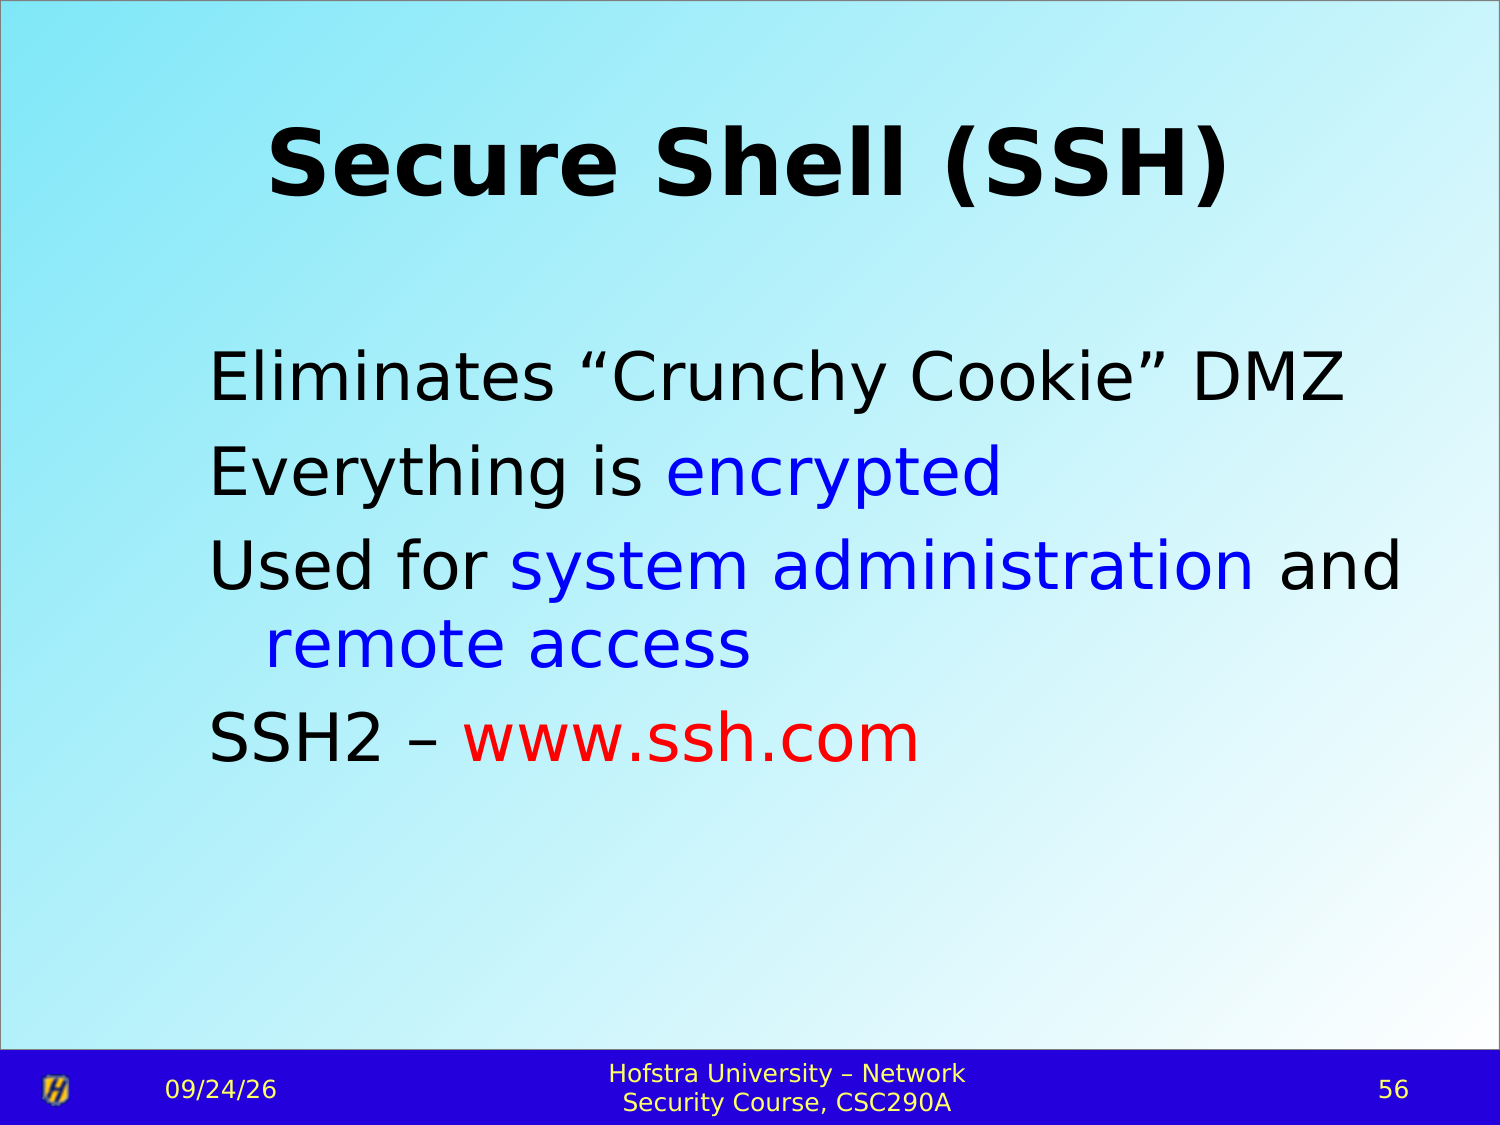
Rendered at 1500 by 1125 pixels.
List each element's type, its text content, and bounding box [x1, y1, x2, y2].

list Eliminates “Crunchy Cookie” DMZ Everything is encrypted Used for system administration and remote access SSH2 – www.ssh.com [193, 330, 1469, 1007]
picture [37, 1072, 76, 1110]
title Secure Shell (SSH) [110, 98, 1389, 225]
